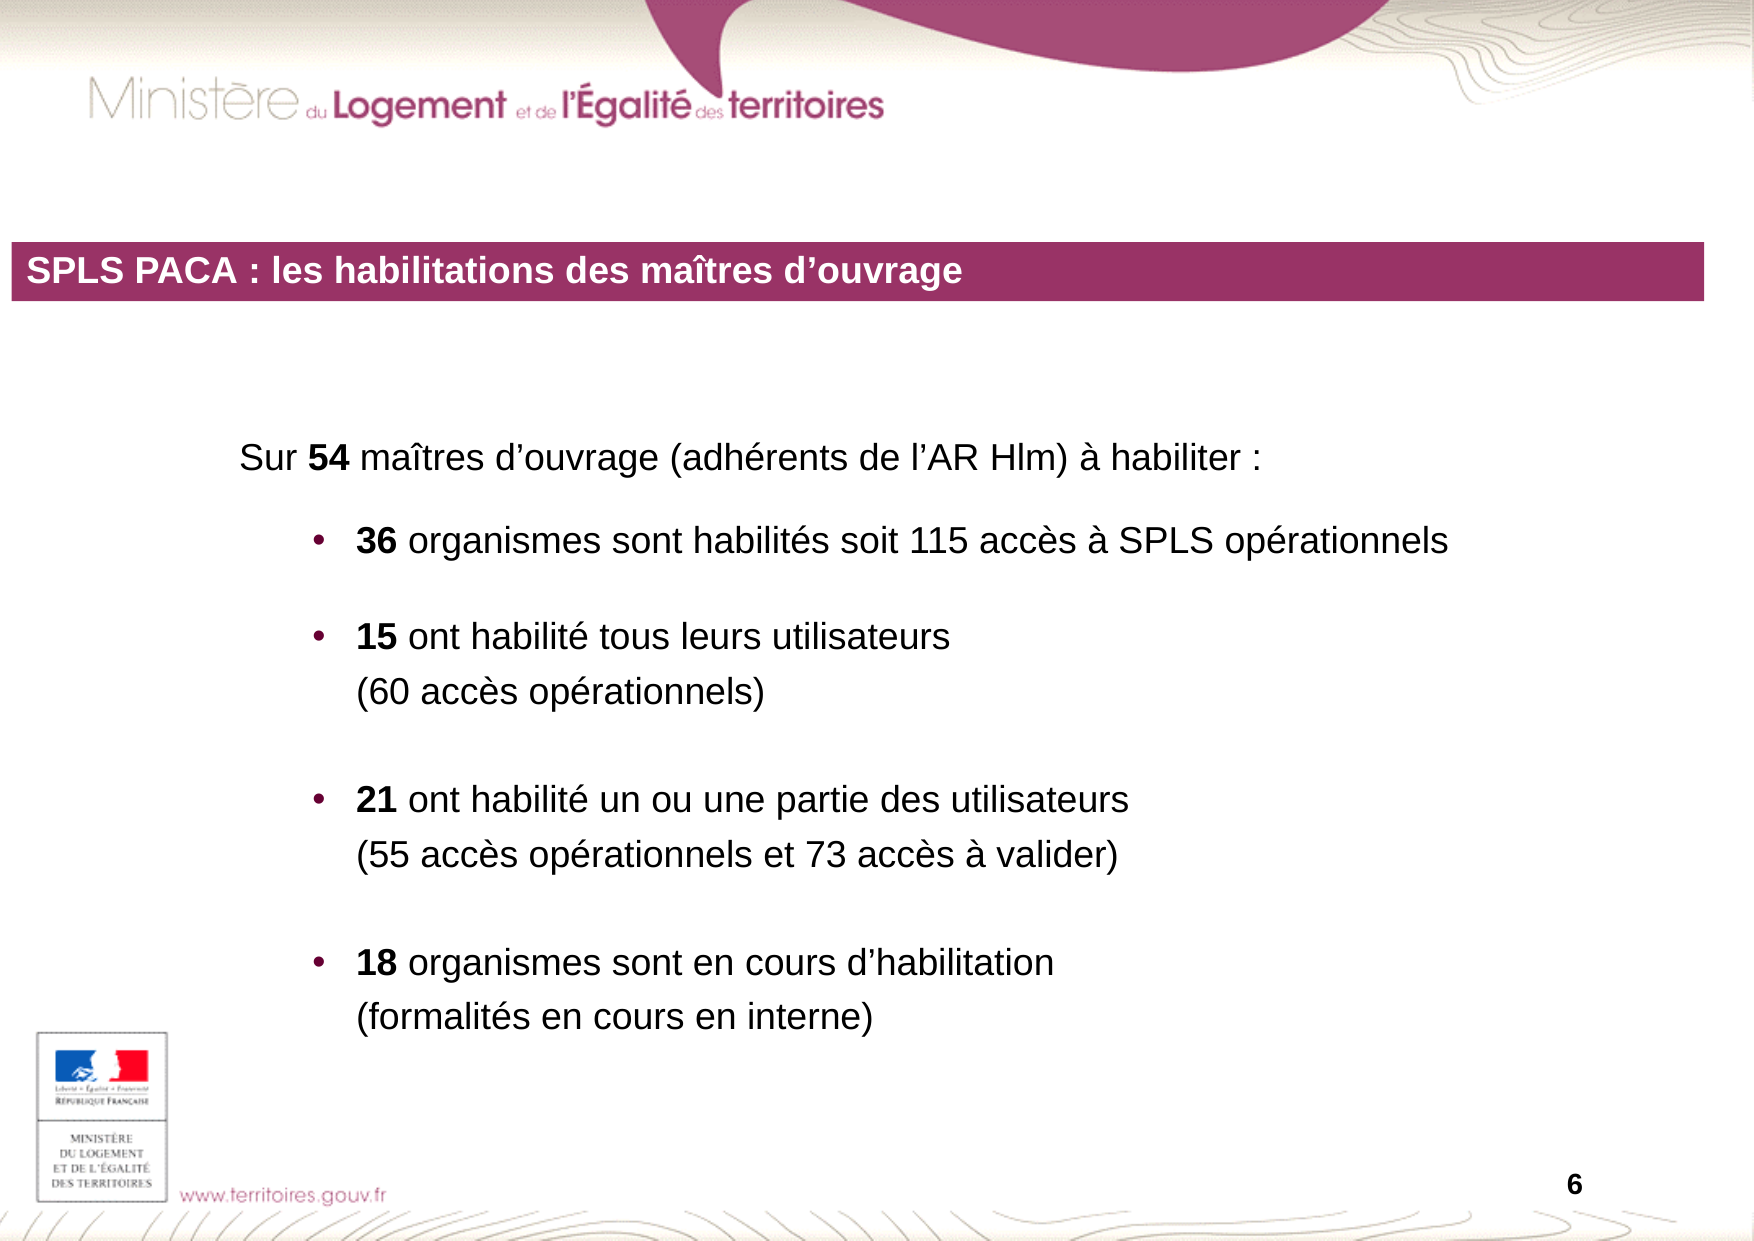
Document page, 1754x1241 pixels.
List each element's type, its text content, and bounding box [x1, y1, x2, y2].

text_box SPLS PACA : les habilitations des maîtres d’ouvrage [11, 242, 1705, 302]
text_box Sur 54 maîtres d’ouvrage (adhérents de l’AR Hlm) à habiliter : 36 organismes sont habilités soit 115 accès à SPLS opérationnels 15 ont habilité tous leurs utilisateurs (60 accès opérationnels) 21 ont habilité un ou une partie des utilisateurs (55 accès opérationnels et 73 accès à valider) 18 organismes sont en cours d’habilitation (formalités en cours en interne) [224, 342, 1754, 1121]
picture [0, 0, 1754, 1241]
